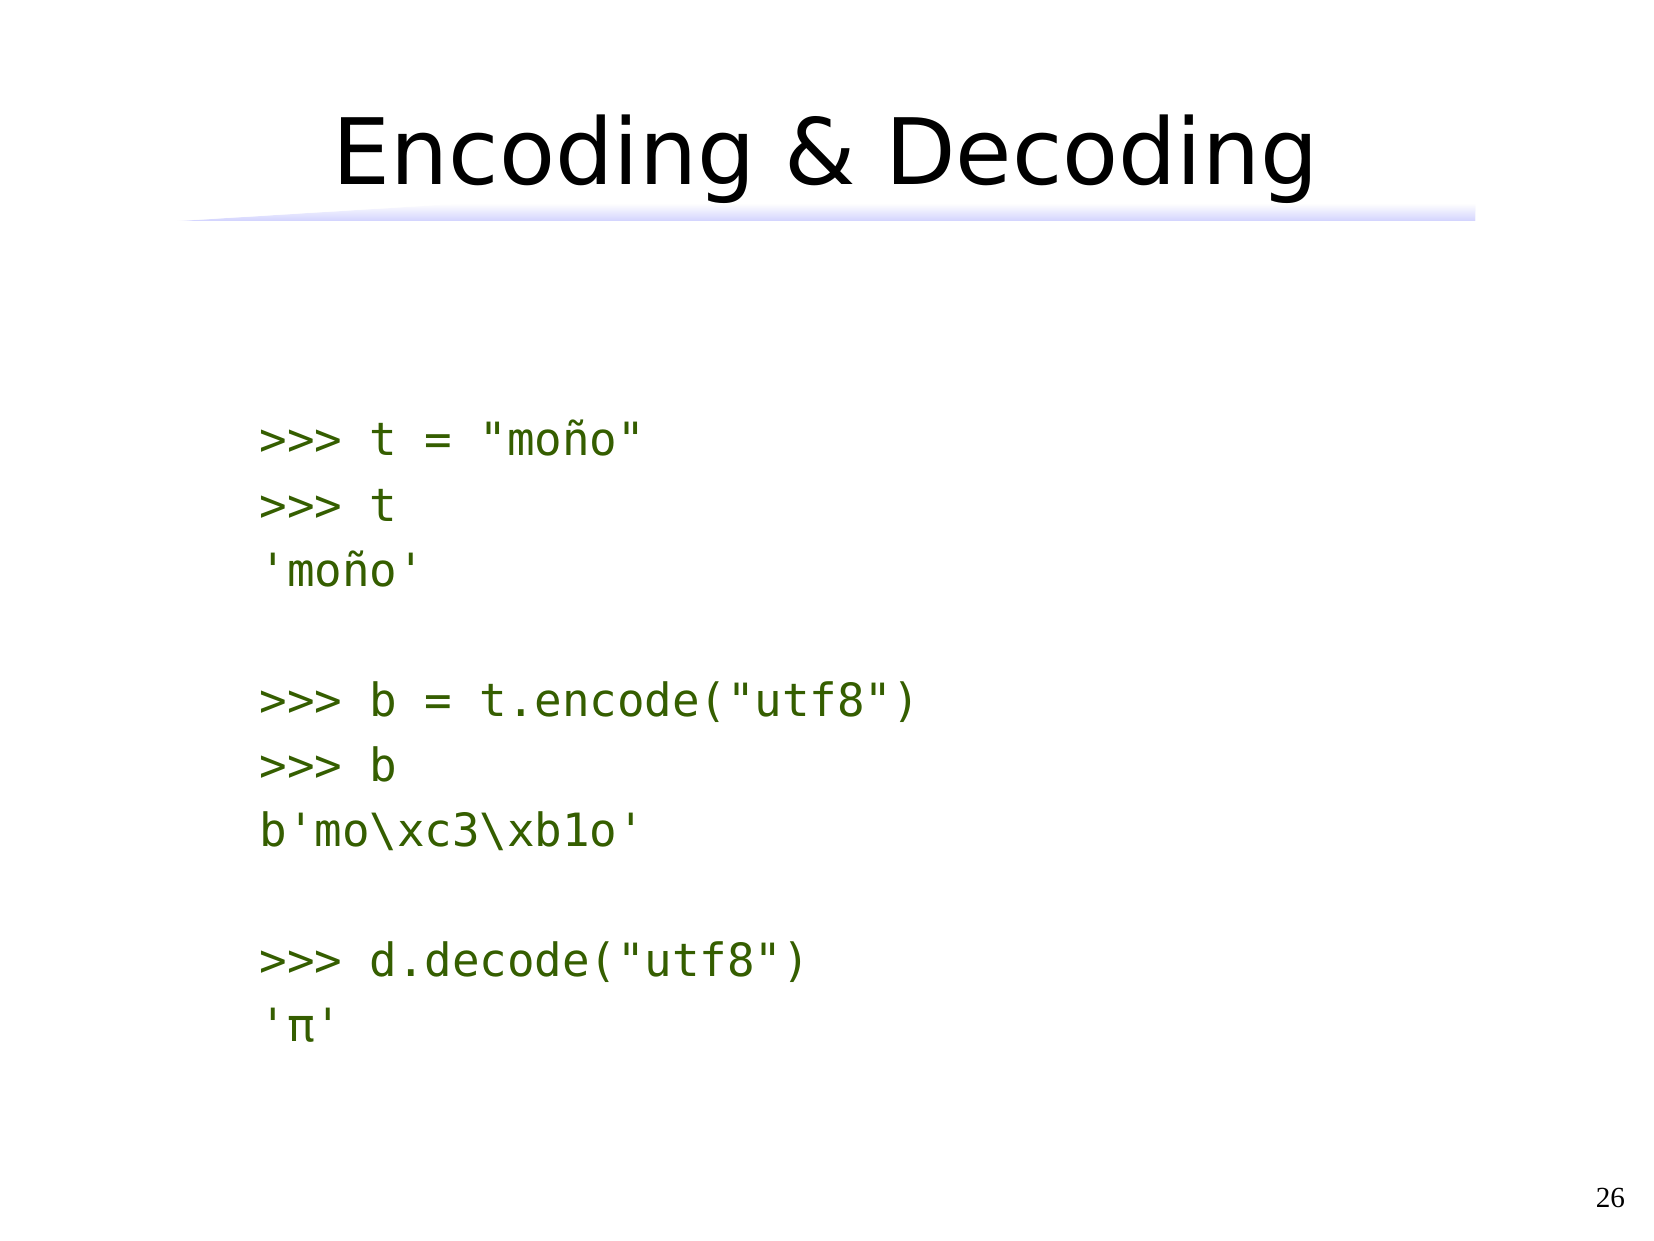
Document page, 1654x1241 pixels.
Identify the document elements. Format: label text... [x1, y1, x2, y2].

title Encoding & Decoding [82, 49, 1571, 257]
list >>> t = "moño" >>> t 'moño' >>> b = t.encode("utf8") >>> b b'mo\xc3\xb1o' >>> d.decode("utf8") 'π' [82, 413, 1536, 1241]
